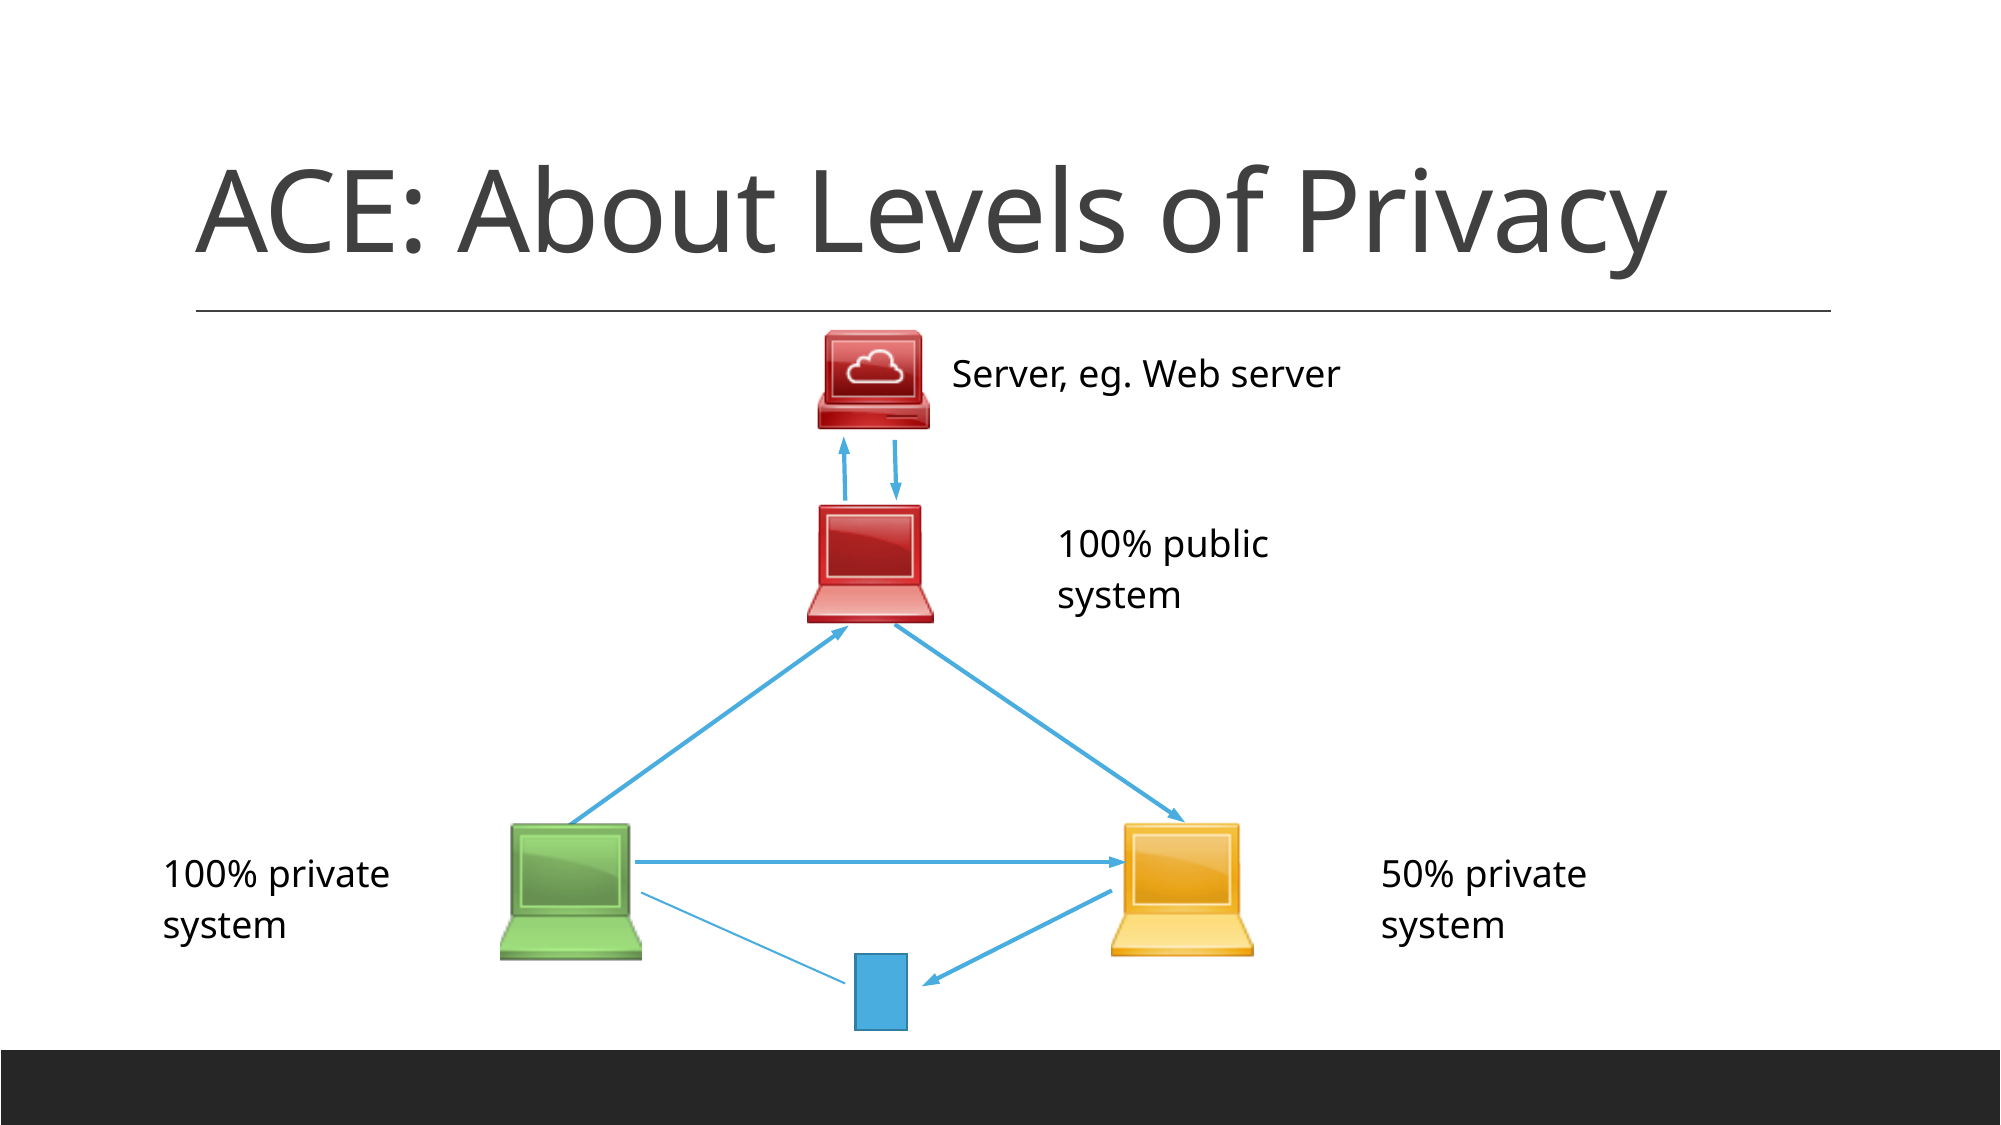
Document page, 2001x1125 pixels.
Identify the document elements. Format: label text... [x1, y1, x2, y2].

picture [500, 822, 642, 963]
picture [1111, 819, 1254, 962]
text_box Server, eg. Web server [936, 339, 1489, 400]
title ACE: About Levels of Privacy [180, 47, 1831, 286]
picture [816, 323, 930, 437]
text_box 100% public system [1042, 510, 1396, 616]
text_box [855, 954, 907, 1030]
text_box 100% private system [147, 840, 501, 946]
text_box 50% private system [1365, 840, 1628, 946]
picture [807, 501, 934, 628]
